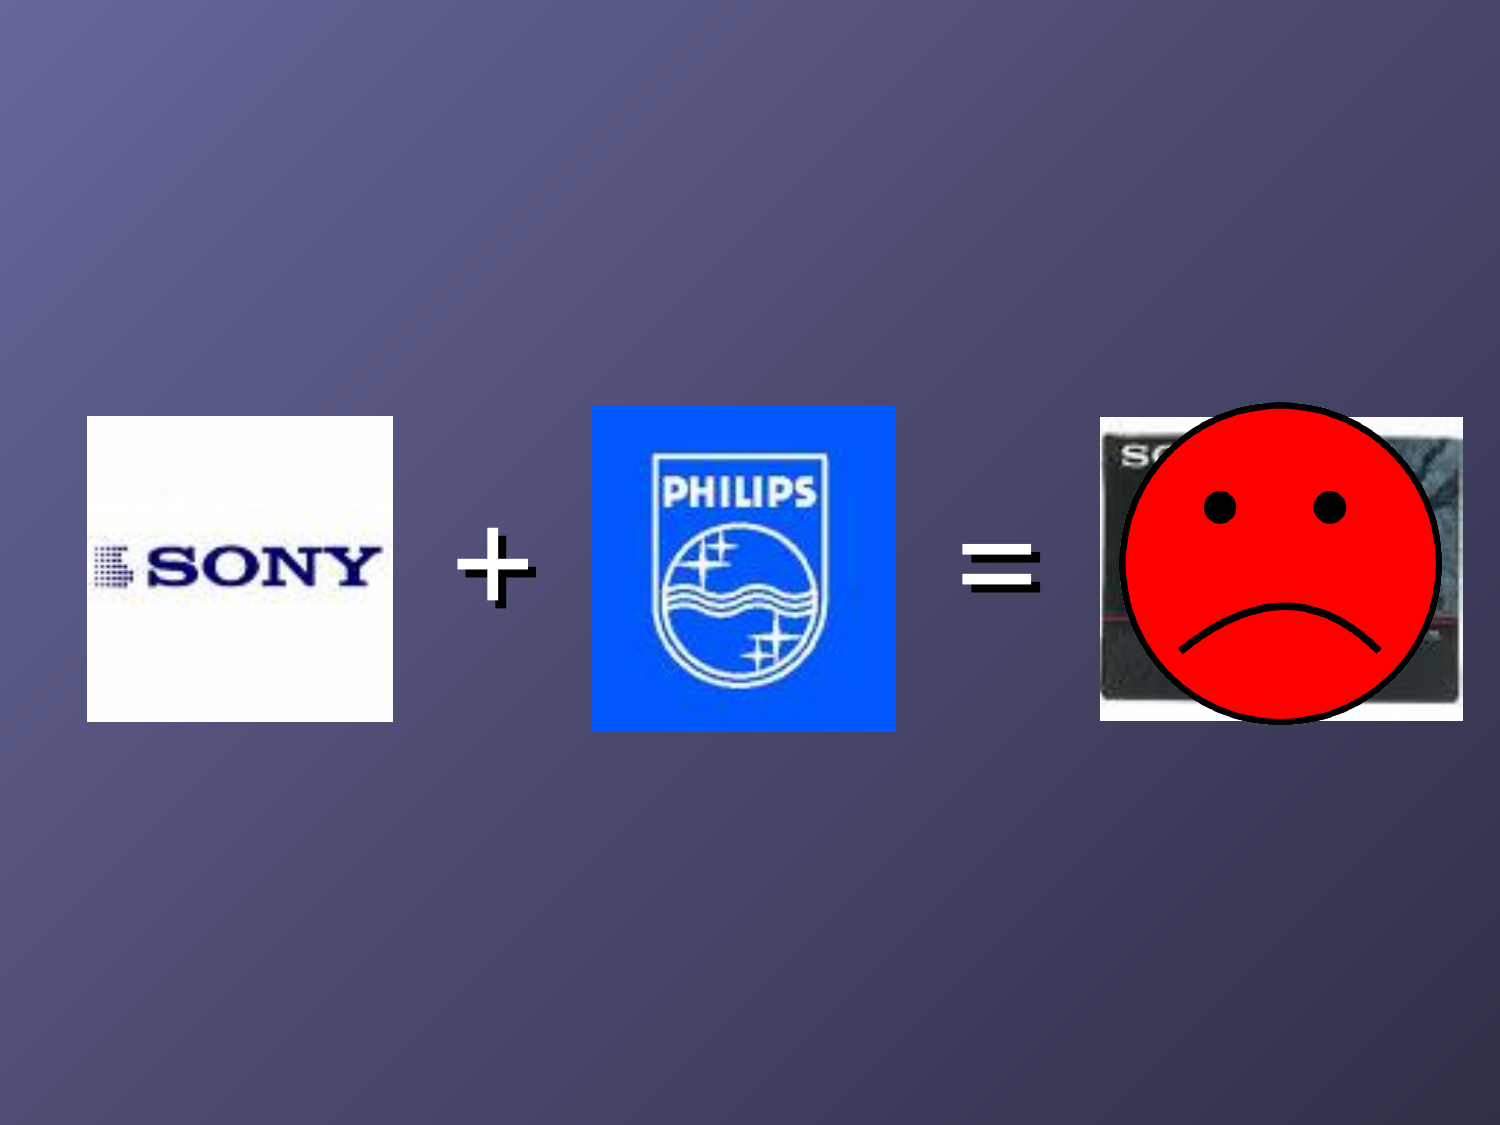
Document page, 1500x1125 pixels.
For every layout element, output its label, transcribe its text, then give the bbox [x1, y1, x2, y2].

picture [87, 416, 393, 722]
picture [1100, 402, 1463, 725]
picture [592, 406, 896, 732]
text_box = [939, 480, 1056, 658]
text_box + [435, 480, 551, 658]
